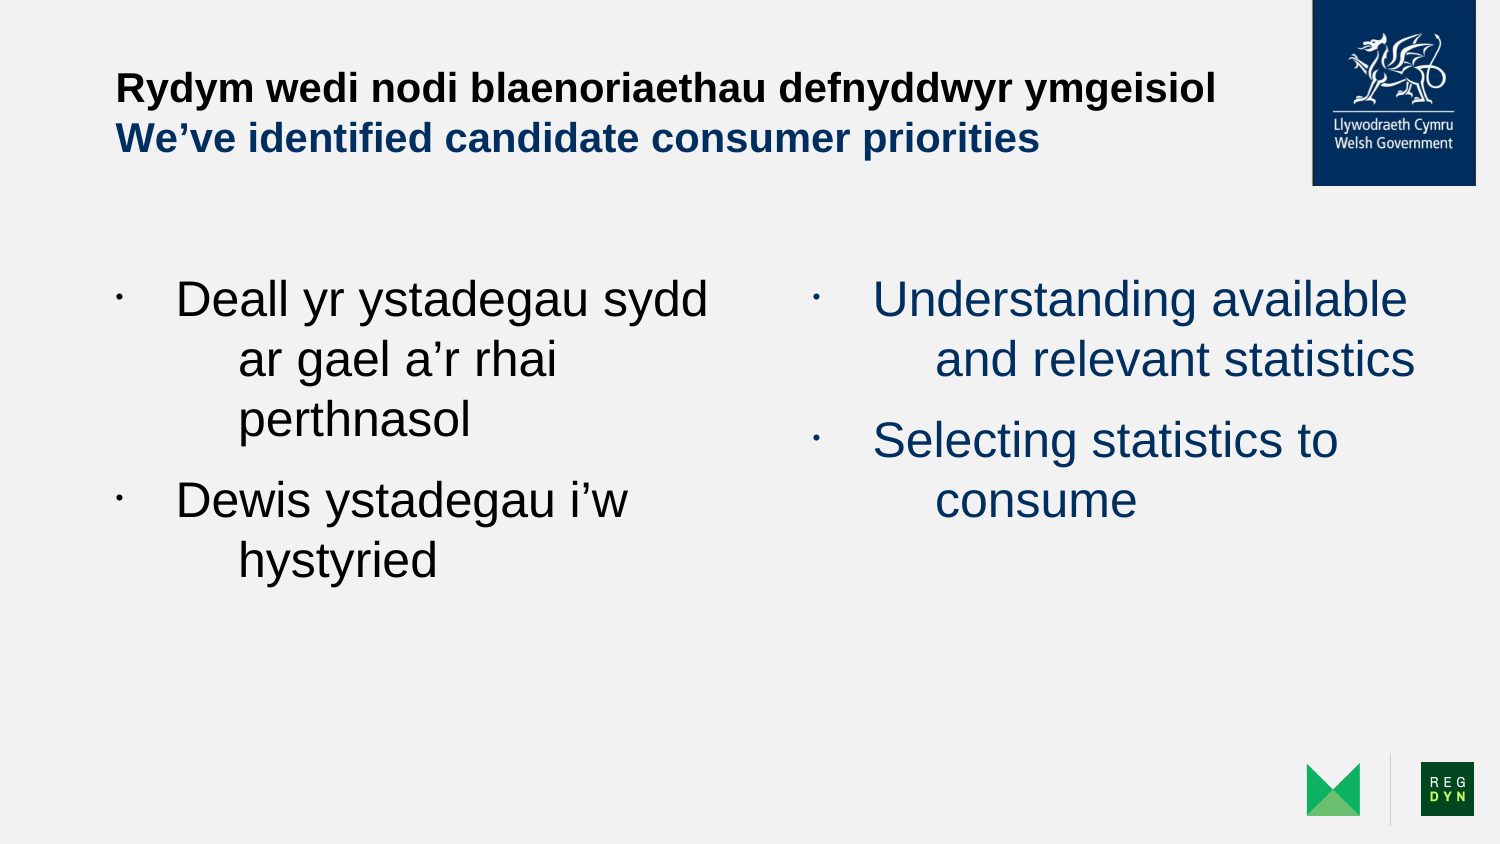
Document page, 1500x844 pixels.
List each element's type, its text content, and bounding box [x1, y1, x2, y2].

title Rydym wedi nodi blaenoriaethau defnyddwyr ymgeisiol We’ve identified candidate consumer priorities [115, 61, 1250, 186]
list Understanding available and relevant statistics Selecting statistics to consume [812, 266, 1426, 723]
list Deall yr ystadegau sydd ar gael a’r rhai perthnasol Dewis ystadegau i’w hystyried [115, 266, 729, 723]
